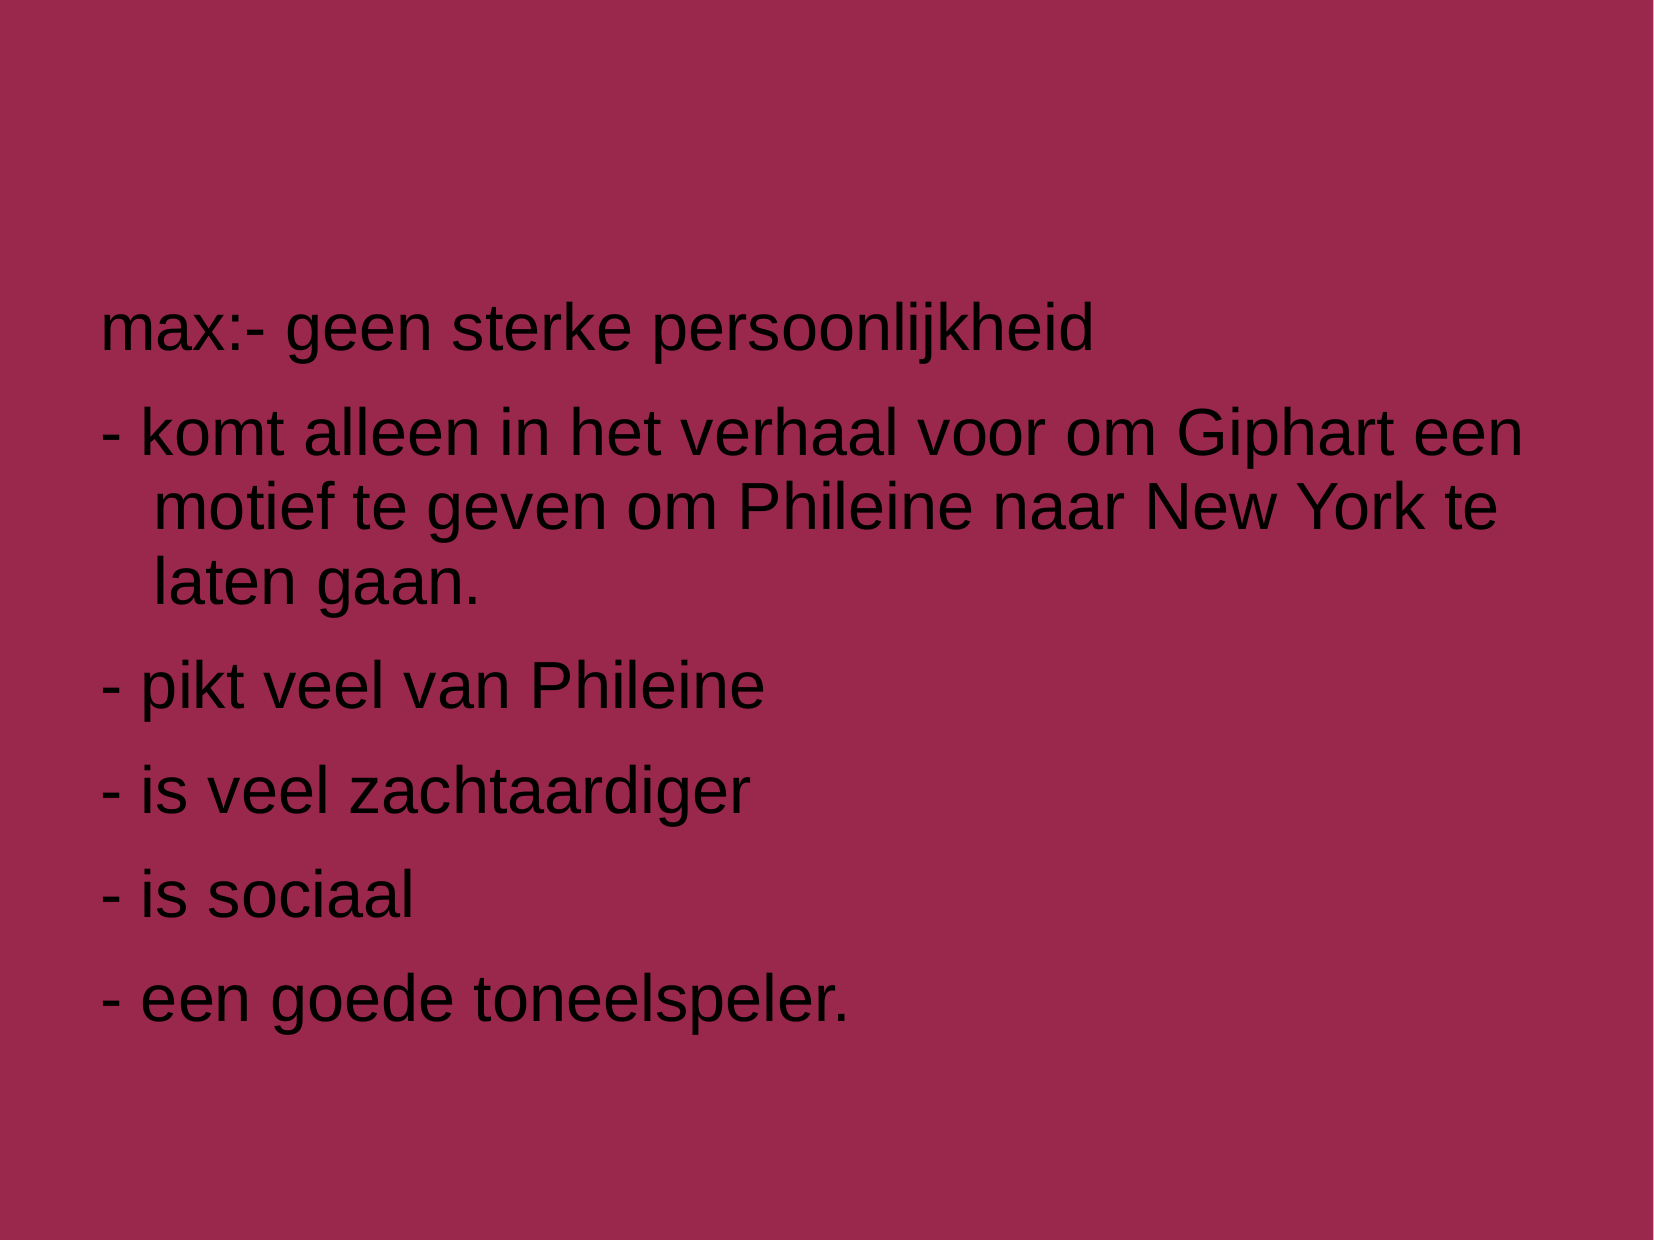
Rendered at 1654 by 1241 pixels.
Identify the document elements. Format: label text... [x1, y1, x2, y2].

list max:- geen sterke persoonlijkheid - komt alleen in het verhaal voor om Giphart een motief te geven om Phileine naar New York te laten gaan. - pikt veel van Phileine - is veel zachtaardiger - is sociaal - een goede toneelspeler. [82, 290, 1571, 1094]
